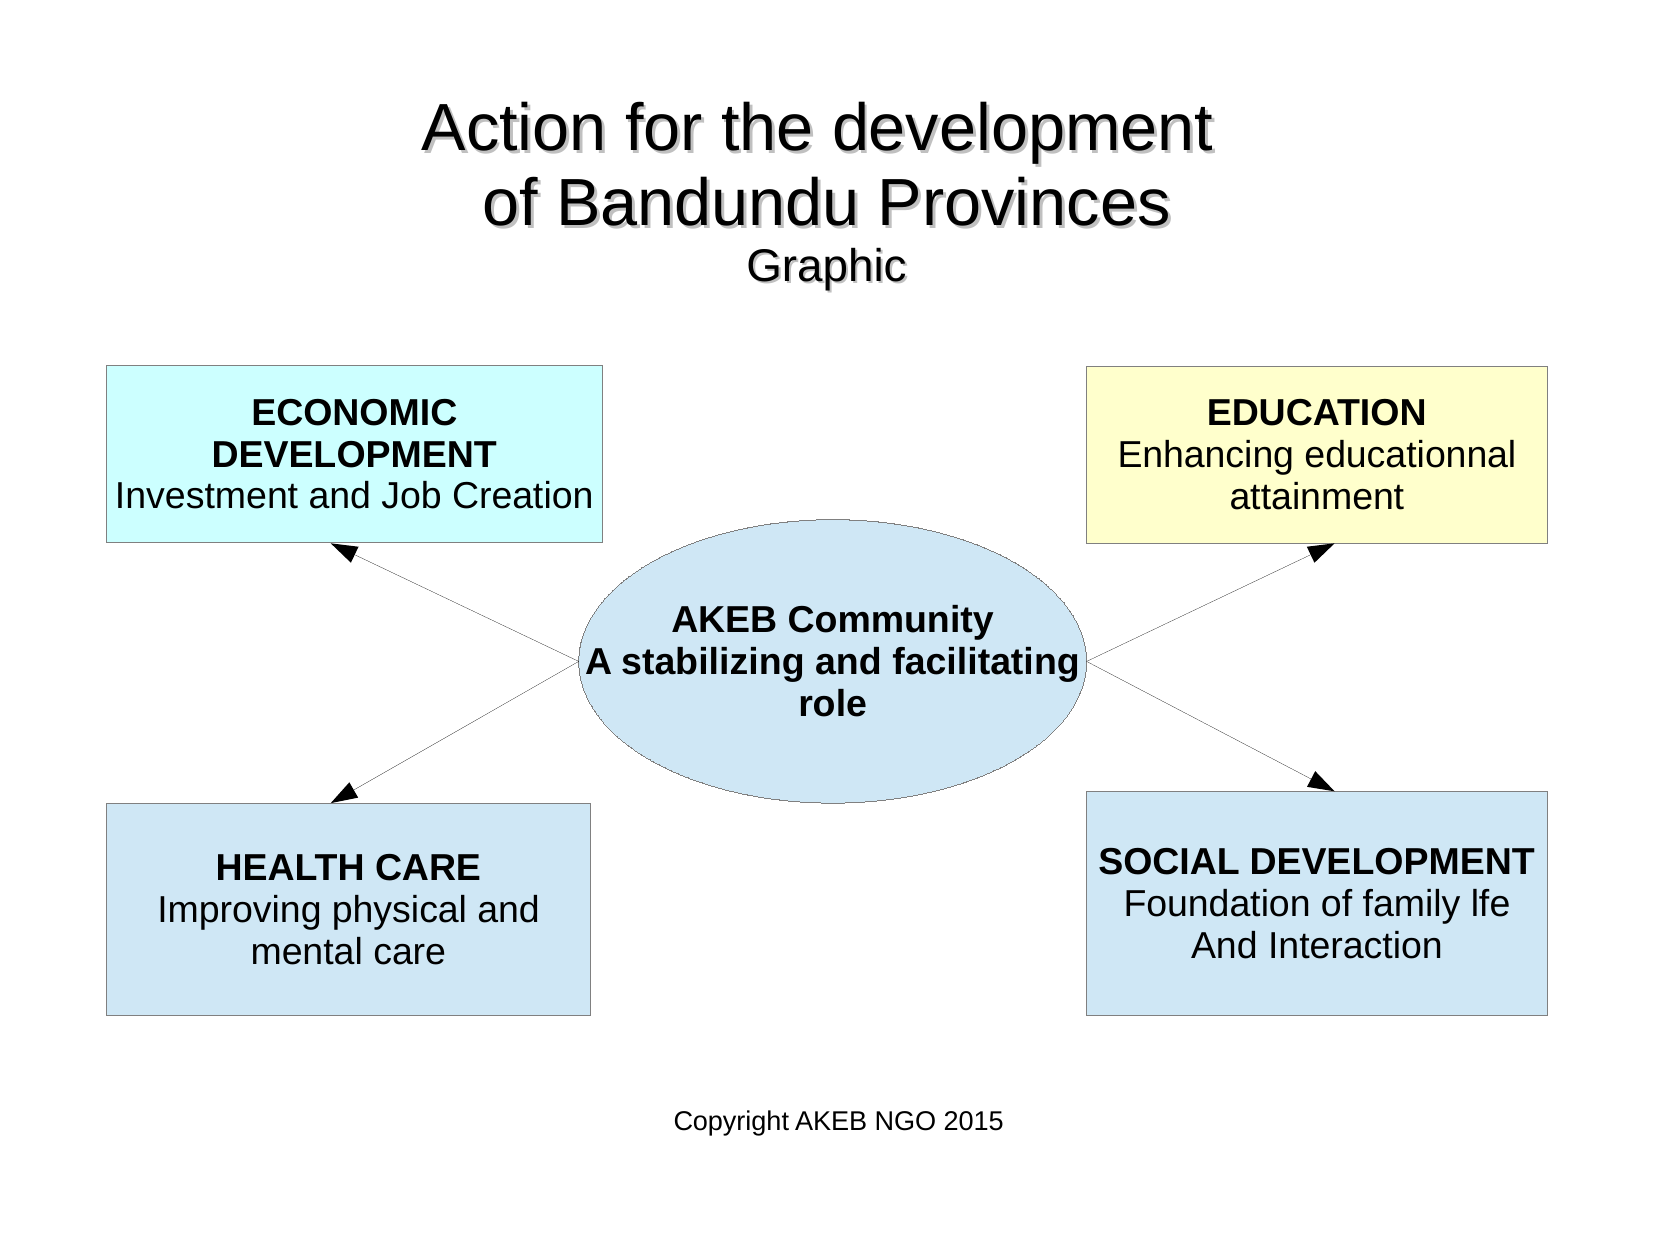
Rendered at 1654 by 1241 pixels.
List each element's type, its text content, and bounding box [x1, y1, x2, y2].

title Action for the development of Bandundu Provinces Graphic [82, 0, 1571, 290]
text_box SOCIAL DEVELOPMENT Foundation of family lfe And Interaction [1086, 791, 1548, 1016]
text_box HEALTH CARE Improving physical and mental care [106, 803, 591, 1016]
subtitle [82, 290, 1571, 1109]
text_box Copyright AKEB NGO 2015 [590, 1098, 1087, 1144]
text_box AKEB Community A stabilizing and facilitating role [578, 519, 1087, 804]
text_box EDUCATION Enhancing educationnal attainment [1086, 366, 1548, 544]
text_box ECONOMIC DEVELOPMENT Investment and Job Creation [106, 365, 603, 543]
